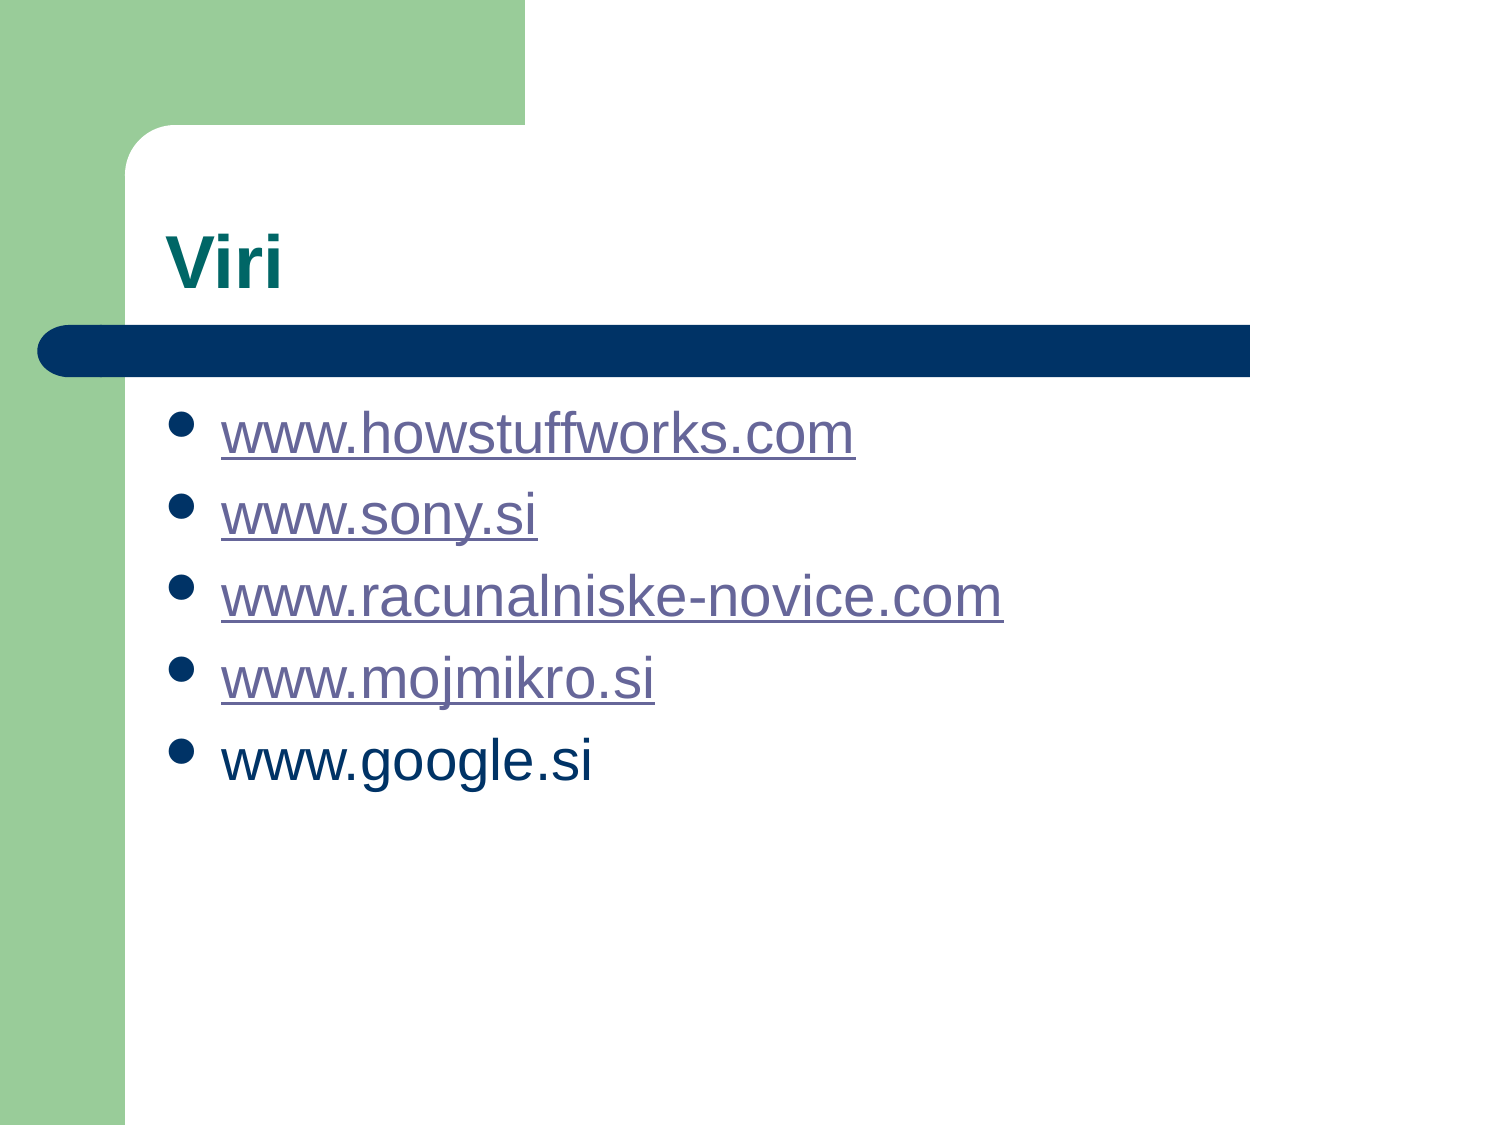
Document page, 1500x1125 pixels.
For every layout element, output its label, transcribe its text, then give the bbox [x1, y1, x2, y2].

title Viri [150, 125, 1463, 313]
list www.howstuffworks.com www.sony.si www.racunalniske-novice.com www.mojmikro.si www.google.si [150, 387, 1463, 1000]
